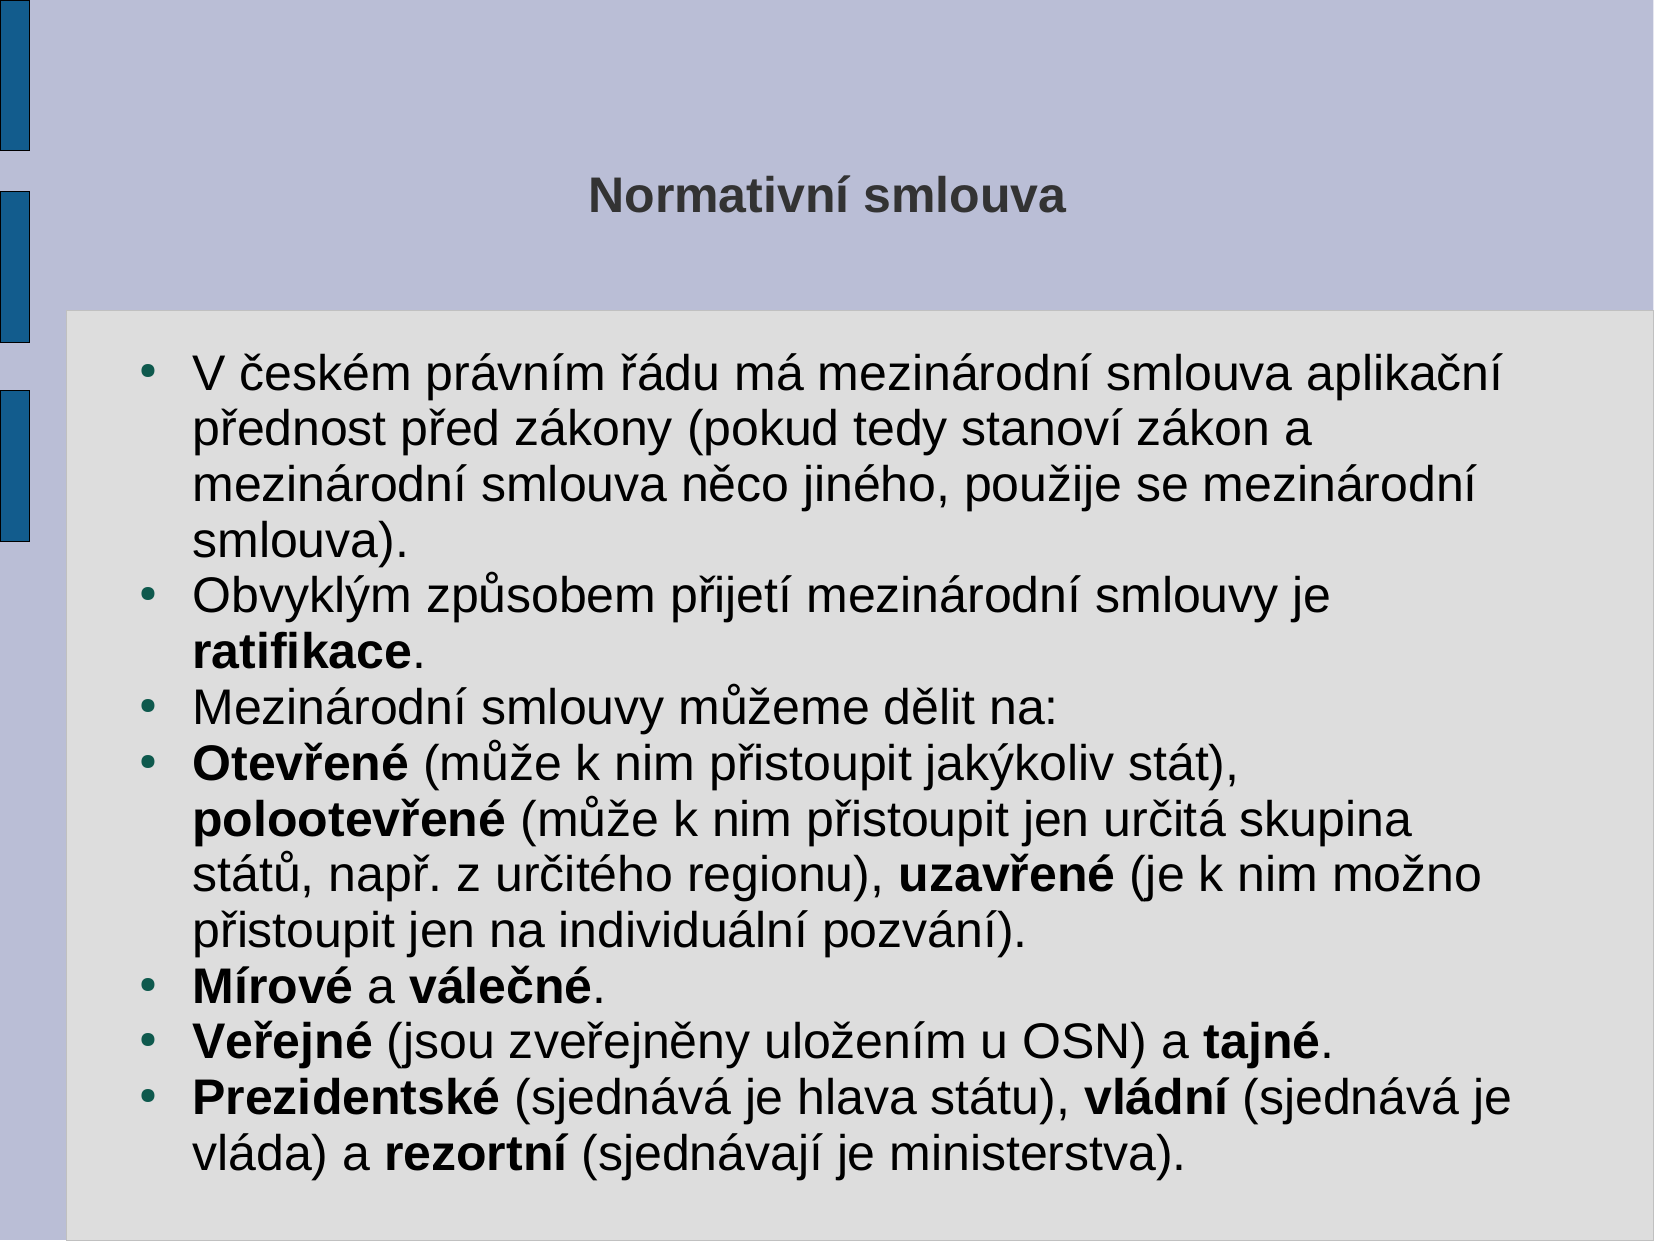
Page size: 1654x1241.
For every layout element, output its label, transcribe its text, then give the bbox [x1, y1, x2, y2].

list V českém právním řádu má mezinárodní smlouva aplikační přednost před zákony (pokud tedy stanoví zákon a mezinárodní smlouva něco jiného, použije se mezinárodní smlouva). Obvyklým způsobem přijetí mezinárodní smlouvy je ratifikace. Mezinárodní smlouvy můžeme dělit na: Otevřené (může k nim přistoupit jakýkoliv stát), polootevřené (může k nim přistoupit jen určitá skupina států, např. z určitého regionu), uzavřené (je k nim možno přistoupit jen na individuální pozvání). Mírové a válečné. Veřejné (jsou zveřejněny uložením u OSN) a tajné. Prezidentské (sjednává je hlava státu), vládní (sjednává je vláda) a rezortní (sjednávají je ministerstva). [121, 344, 1534, 1193]
title Normativní smlouva [121, 91, 1534, 299]
